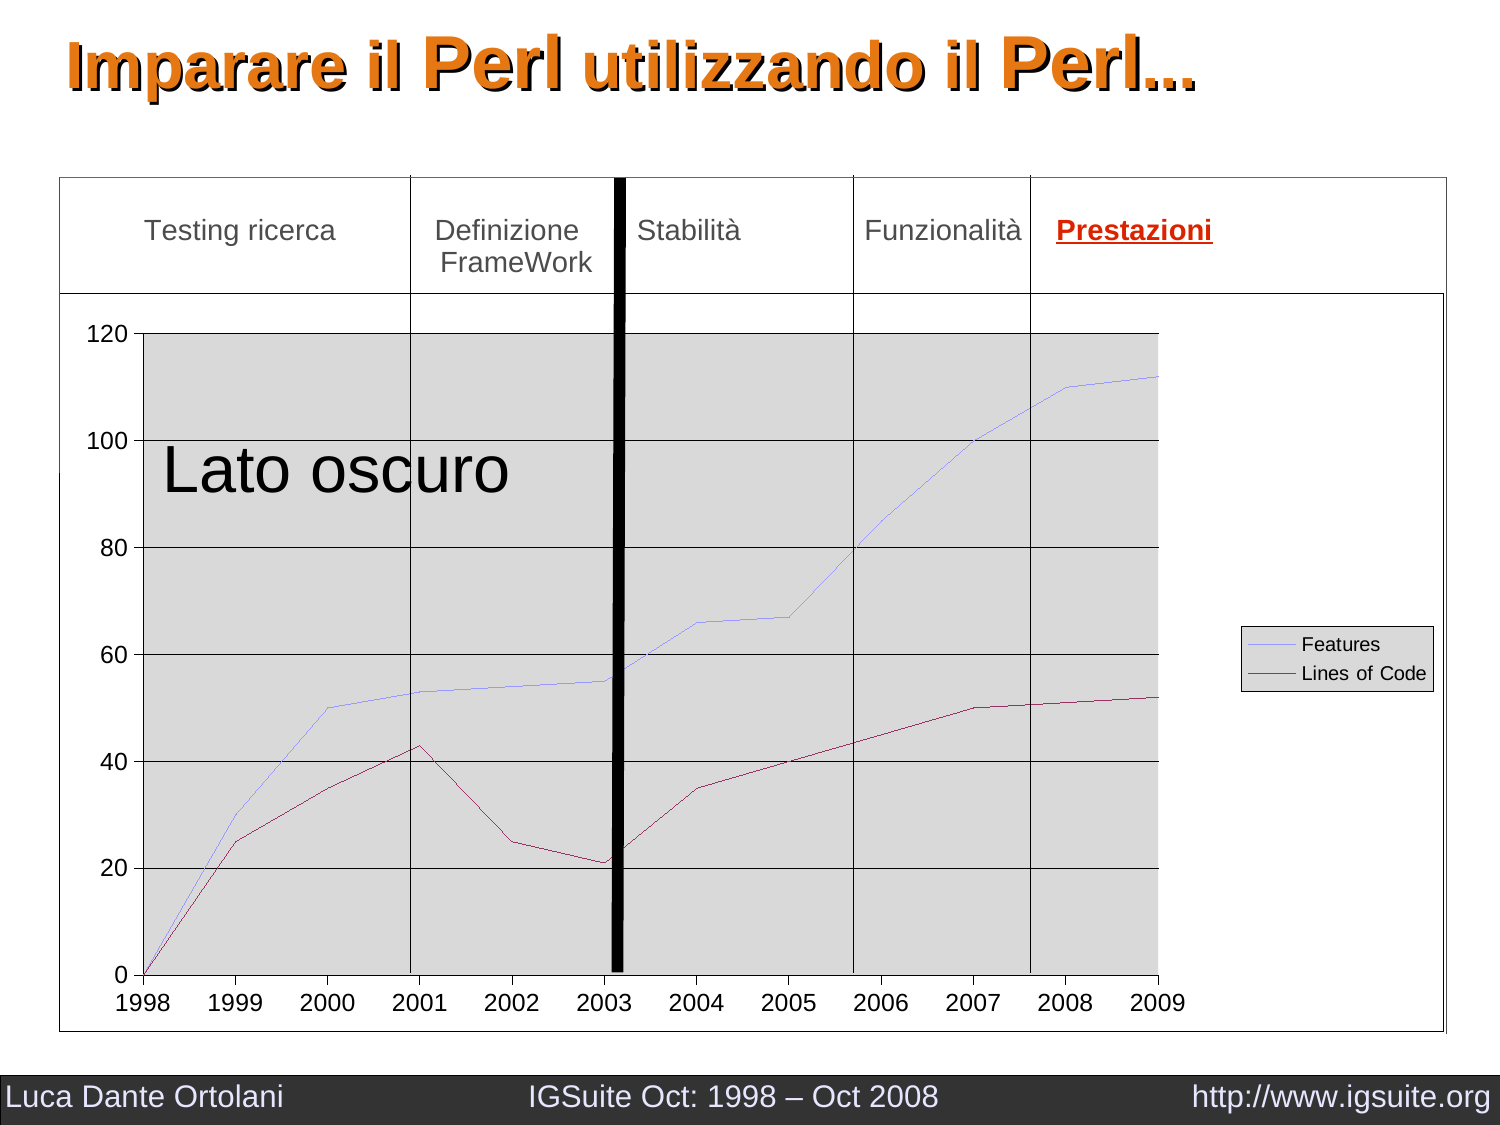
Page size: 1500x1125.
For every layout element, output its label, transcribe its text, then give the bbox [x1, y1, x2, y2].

text_box Testing ricerca Definizione Stabilità Funzionalità Prestazioni FrameWork [411, 206, 614, 296]
text_box Lato oscuro [147, 445, 562, 621]
text_box Luca Dante Ortolani IGSuite Oct: 1998 – Oct 2008 http://www.igsuite.org [0, 1075, 1500, 1125]
text_box Imparare il Perl utilizzando il Perl... [50, 36, 1213, 149]
text_box Testing ricerca Definizione Stabilità Funzionalità Prestazioni FrameWork [1031, 206, 1329, 296]
text_box Testing ricerca Definizione Stabilità Funzionalità Prestazioni FrameWork [854, 206, 1030, 296]
text_box Testing ricerca Definizione Stabilità Funzionalità Prestazioni FrameWork [626, 206, 853, 296]
chart [59, 293, 1444, 1032]
text_box Testing ricerca Definizione Stabilità Funzionalità Prestazioni FrameWork [120, 206, 410, 296]
